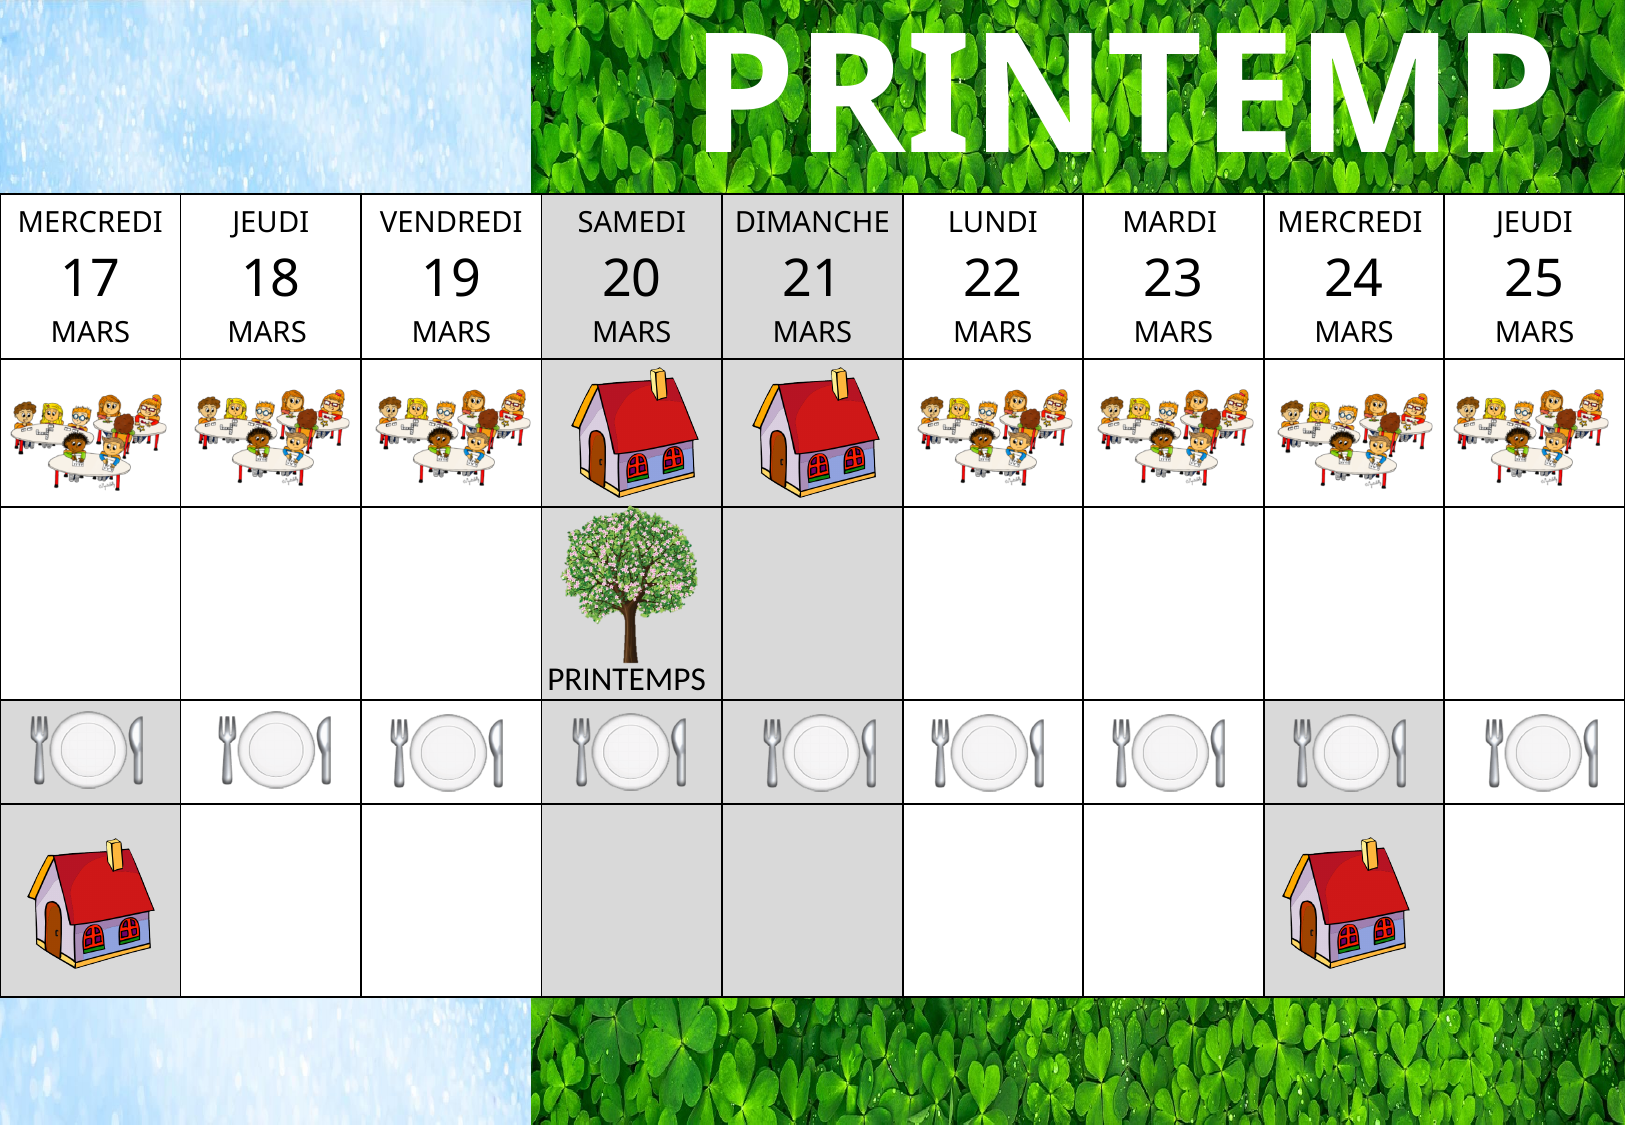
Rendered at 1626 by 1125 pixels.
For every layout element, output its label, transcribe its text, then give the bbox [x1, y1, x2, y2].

picture [1481, 692, 1602, 813]
table_cell [728, 508, 902, 699]
table_cell [1265, 508, 1443, 699]
table_cell [362, 508, 539, 699]
picture [927, 692, 1048, 813]
table_cell [904, 701, 927, 803]
table_cell [1, 508, 180, 699]
table_cell [904, 508, 1082, 699]
table_cell [1265, 360, 1443, 506]
table_cell [1410, 701, 1443, 803]
table_cell [335, 701, 360, 803]
picture [571, 367, 699, 498]
table_cell [1265, 701, 1289, 803]
table_cell [1048, 701, 1082, 803]
table_cell [181, 805, 360, 996]
picture [1453, 383, 1610, 490]
table_cell [1, 701, 26, 803]
picture [531, 501, 728, 664]
table_cell [880, 701, 902, 803]
table_cell [542, 360, 721, 501]
picture [1277, 387, 1434, 493]
table_cell [1084, 701, 1108, 803]
table_cell [1445, 805, 1624, 996]
table_cell [1445, 360, 1624, 506]
table_header SAMEDI 20 MARS [542, 195, 721, 358]
picture [26, 689, 147, 811]
table_cell [904, 360, 1082, 506]
picture [27, 838, 155, 969]
table_cell [362, 701, 386, 803]
table_cell [1, 360, 180, 506]
table_cell [723, 805, 902, 996]
picture [0, 998, 1625, 1125]
table_header MERCREDI 17 MARS [1, 195, 180, 358]
table_cell [147, 701, 180, 803]
picture [386, 692, 507, 813]
table_cell [542, 805, 721, 996]
text_box PRINTEMPS [684, 0, 1625, 193]
table_header VENDREDI 19 MARS [362, 195, 541, 358]
table_cell [723, 705, 759, 803]
table_cell [181, 701, 214, 803]
table_cell [507, 701, 541, 803]
picture [194, 383, 351, 490]
table_cell [1229, 701, 1263, 803]
table_cell [1602, 701, 1624, 803]
text_box PRINTEMPS [539, 649, 768, 705]
table_cell [1, 805, 180, 996]
table_cell [1445, 508, 1624, 699]
picture [1108, 692, 1229, 813]
picture [1097, 383, 1255, 490]
table_header JEUDI 25 MARS [1445, 195, 1624, 358]
table_cell [1445, 701, 1481, 803]
picture [752, 367, 880, 498]
table_header LUNDI 22 MARS [904, 195, 1082, 358]
picture [1282, 837, 1410, 969]
table_cell [1084, 360, 1263, 506]
table_cell [181, 360, 360, 506]
table_cell [542, 705, 568, 803]
picture [759, 692, 880, 813]
table_cell [181, 508, 360, 699]
table_header MARDI 23 MARS [1084, 195, 1263, 358]
table_cell [904, 805, 1082, 996]
table_header JEUDI 18 MARS [181, 195, 360, 358]
table_cell [690, 705, 721, 803]
table_cell [362, 805, 541, 996]
picture [568, 705, 690, 812]
table_cell [362, 360, 541, 506]
table_header MERCREDI 24 MARS [1265, 195, 1443, 358]
picture [1289, 692, 1410, 813]
table_cell [1084, 508, 1263, 699]
picture [375, 383, 532, 490]
picture [214, 689, 335, 811]
table_header DIMANCHE 21 MARS [723, 195, 902, 358]
picture [917, 383, 1074, 490]
picture [10, 388, 168, 495]
table_cell [1265, 805, 1443, 996]
table_cell [723, 360, 902, 506]
picture [0, 0, 684, 193]
table_cell [1084, 805, 1263, 996]
